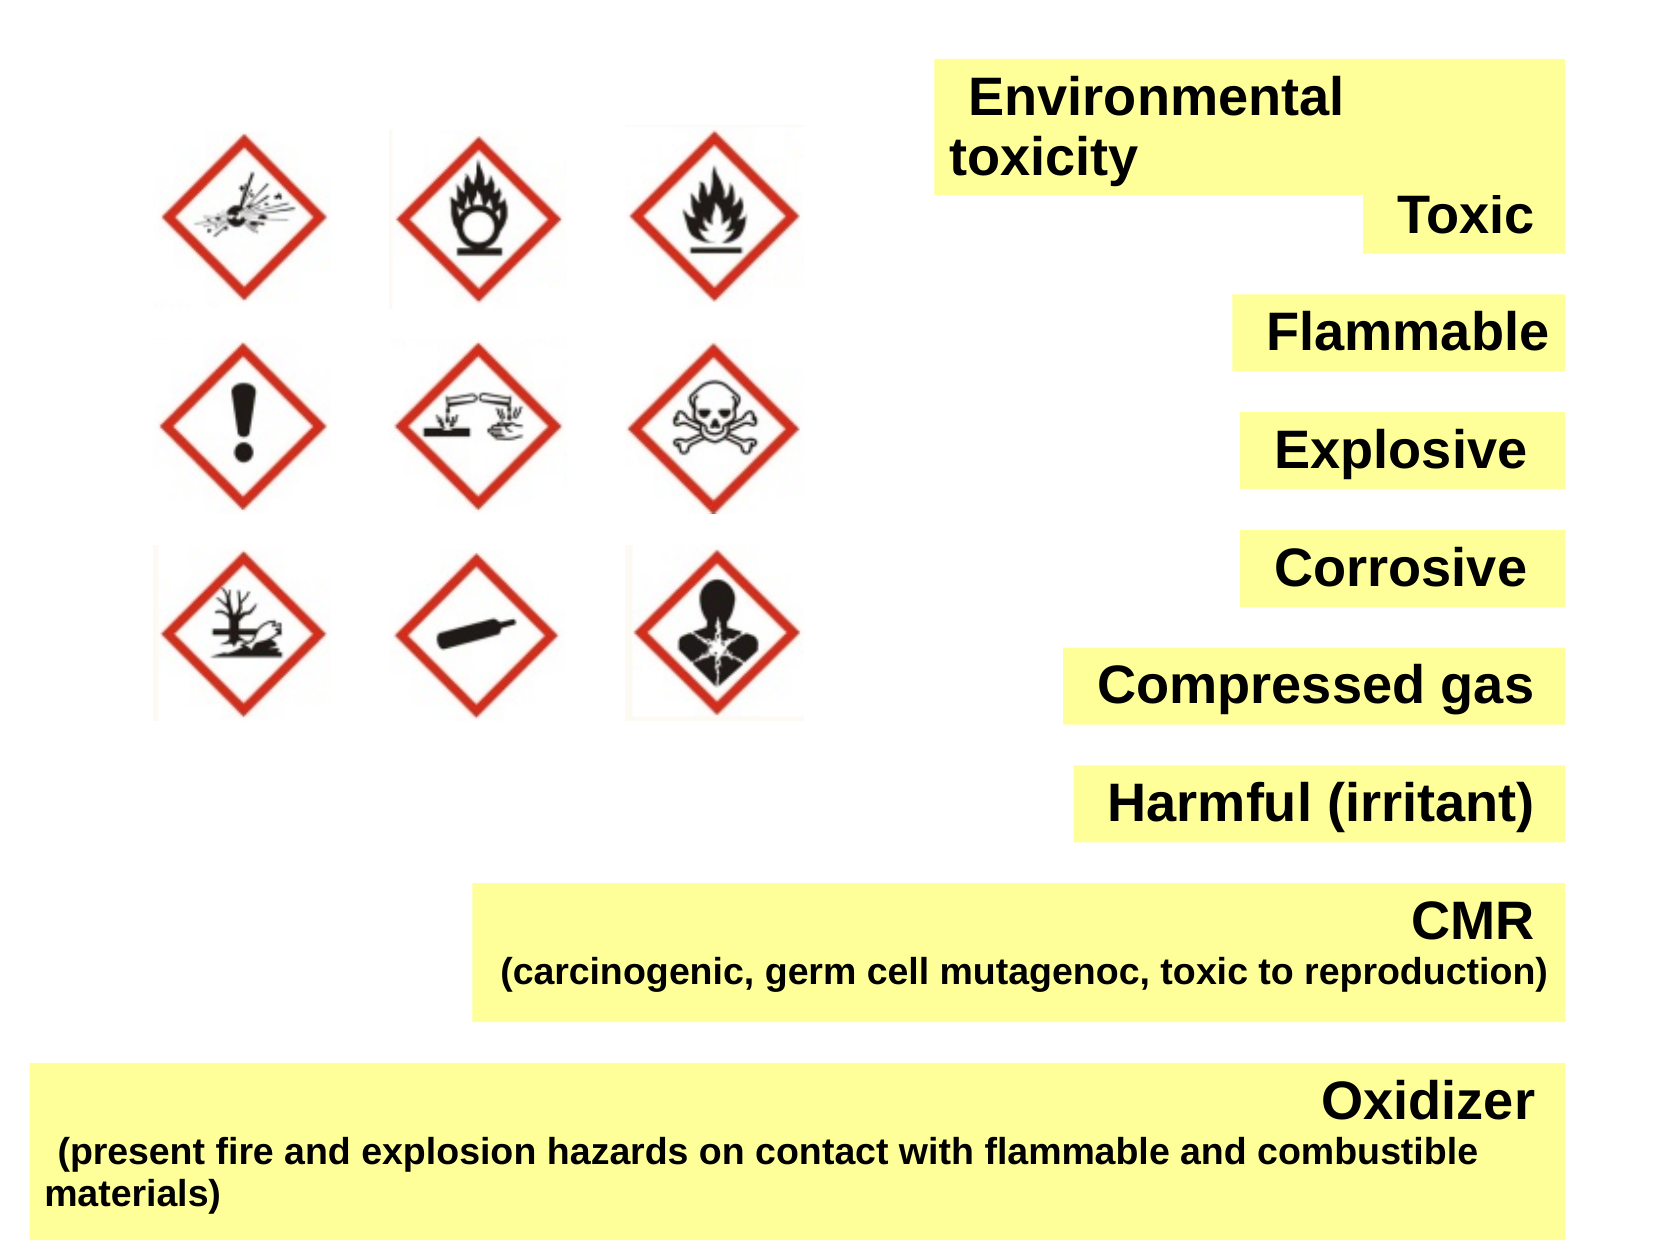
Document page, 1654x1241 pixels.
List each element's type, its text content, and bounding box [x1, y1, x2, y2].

text_box CMR (carcinogenic, germ cell mutagenoc, toxic to reproduction) [472, 883, 1565, 1023]
text_box Explosive [1240, 412, 1565, 490]
picture [389, 550, 567, 721]
text_box Compressed gas [1063, 647, 1565, 725]
text_box Oxidizer (present fire and explosion hazards on contact with flammable and combustible materials) [29, 1062, 1565, 1241]
picture [625, 338, 804, 514]
picture [153, 338, 331, 514]
picture [389, 129, 567, 309]
text_box Environmental toxicity [934, 58, 1565, 136]
picture [625, 125, 804, 308]
picture [153, 545, 331, 721]
picture [625, 545, 804, 721]
picture [153, 131, 331, 308]
text_box Corrosive [1240, 529, 1565, 607]
text_box Toxic [1363, 195, 1565, 254]
text_box Flammable [1232, 294, 1565, 372]
text_box Harmful (irritant) [1073, 765, 1565, 843]
picture [389, 338, 567, 514]
